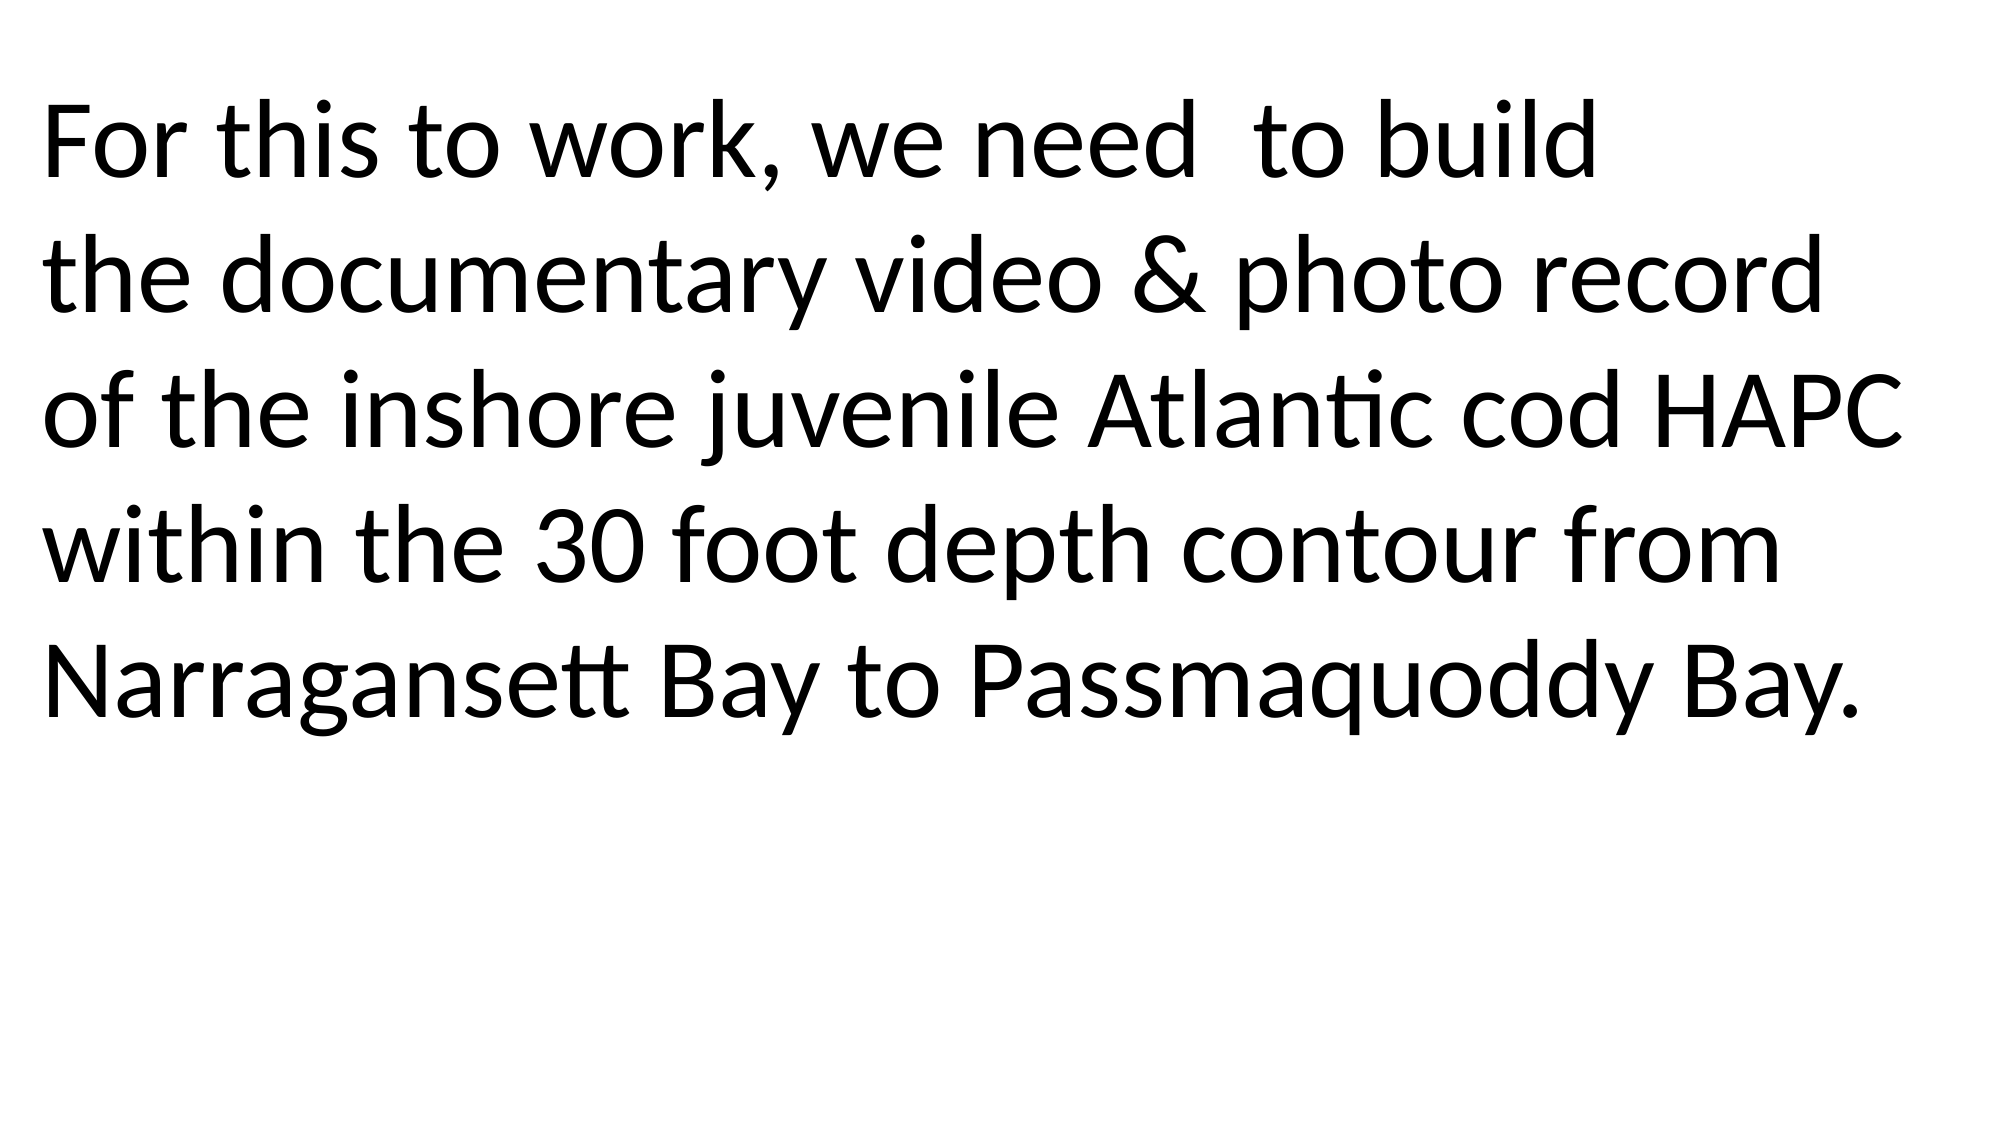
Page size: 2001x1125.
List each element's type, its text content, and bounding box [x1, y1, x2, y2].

text_box For this to work, we need to build the documentary video & photo record of the inshore juvenile Atlantic cod HAPC within the 30 foot depth contour from Narragansett Bay to Passmaquoddy Bay. [26, 57, 2000, 748]
